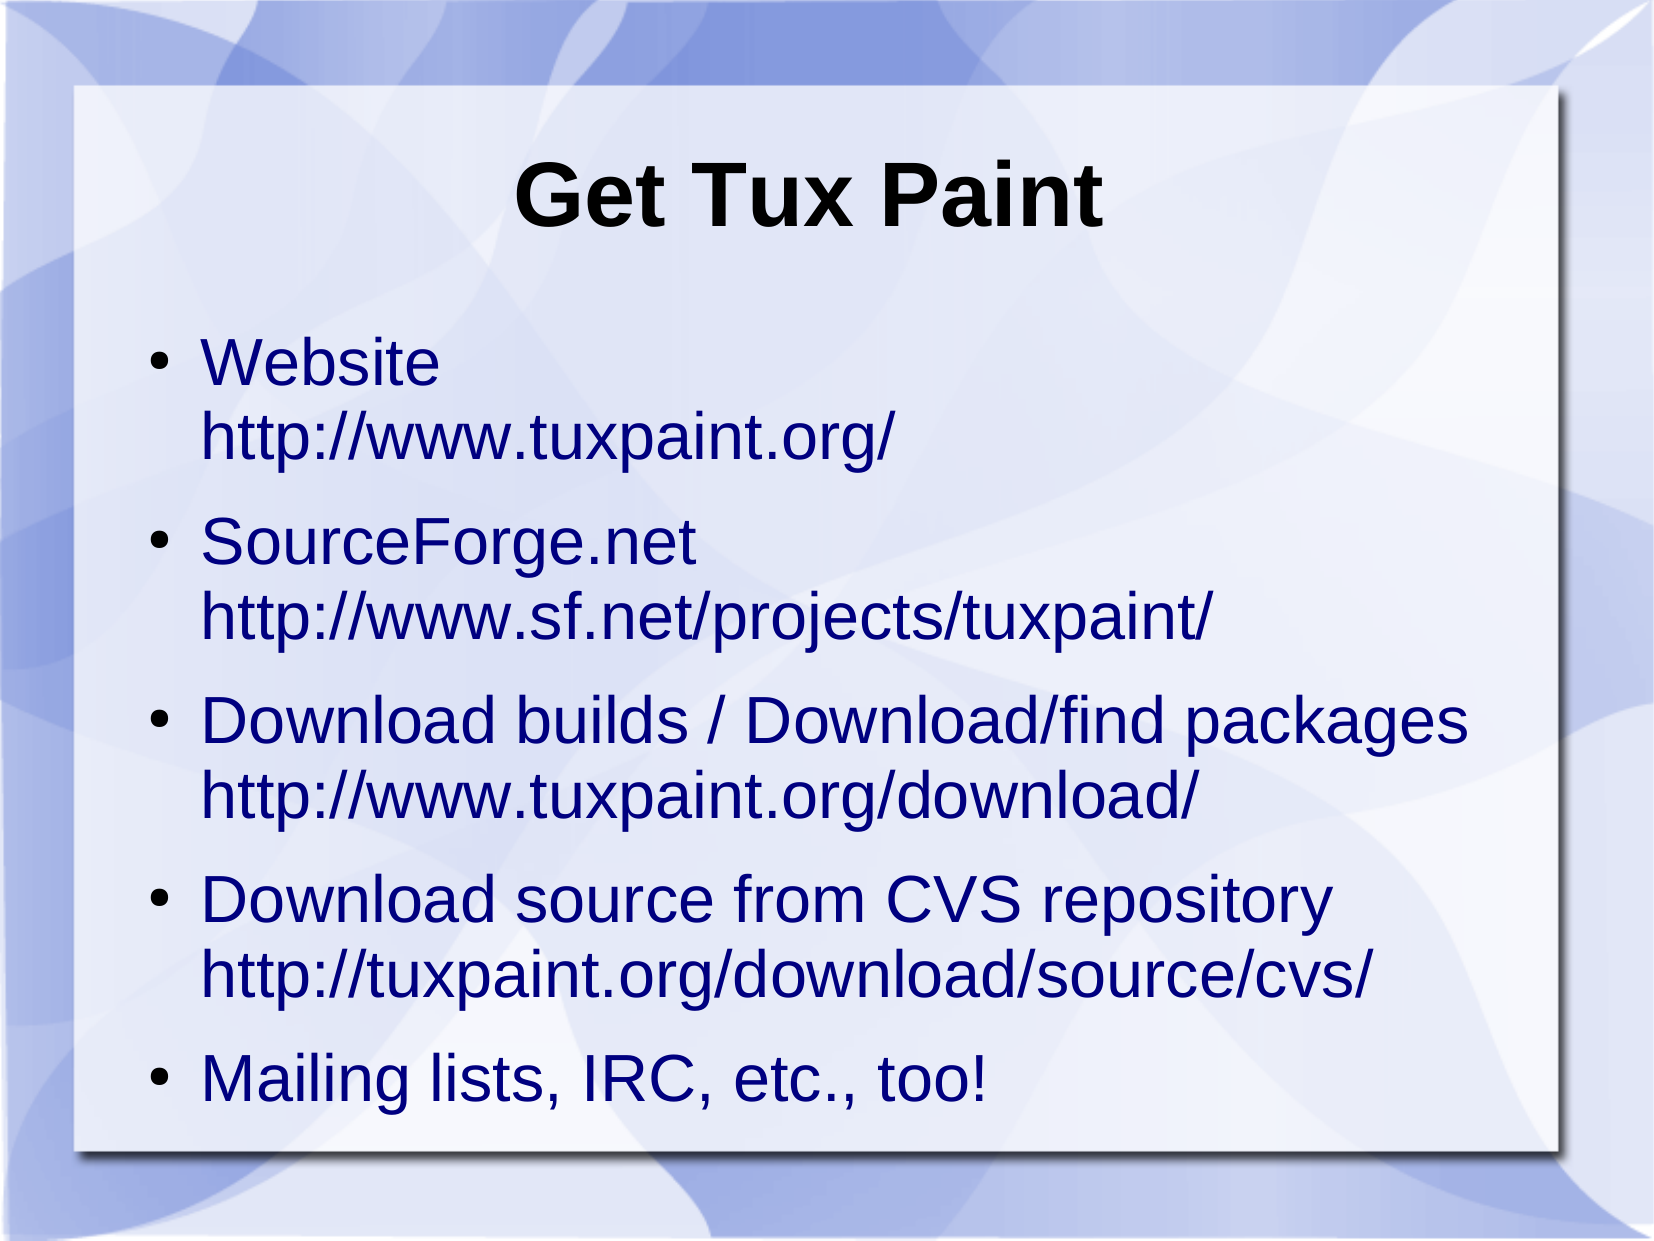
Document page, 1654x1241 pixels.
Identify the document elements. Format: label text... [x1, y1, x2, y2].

picture [0, 0, 1654, 1241]
title Get Tux Paint [82, 98, 1536, 291]
list Website http://www.tuxpaint.org/ SourceForge.net http://www.sf.net/projects/tuxpaint/ Download builds / Download/find packages http://www.tuxpaint.org/download/ Download source from CVS repository http://tuxpaint.org/download/source/cvs/ Mailing lists, IRC, etc., too! [129, 324, 1489, 1129]
